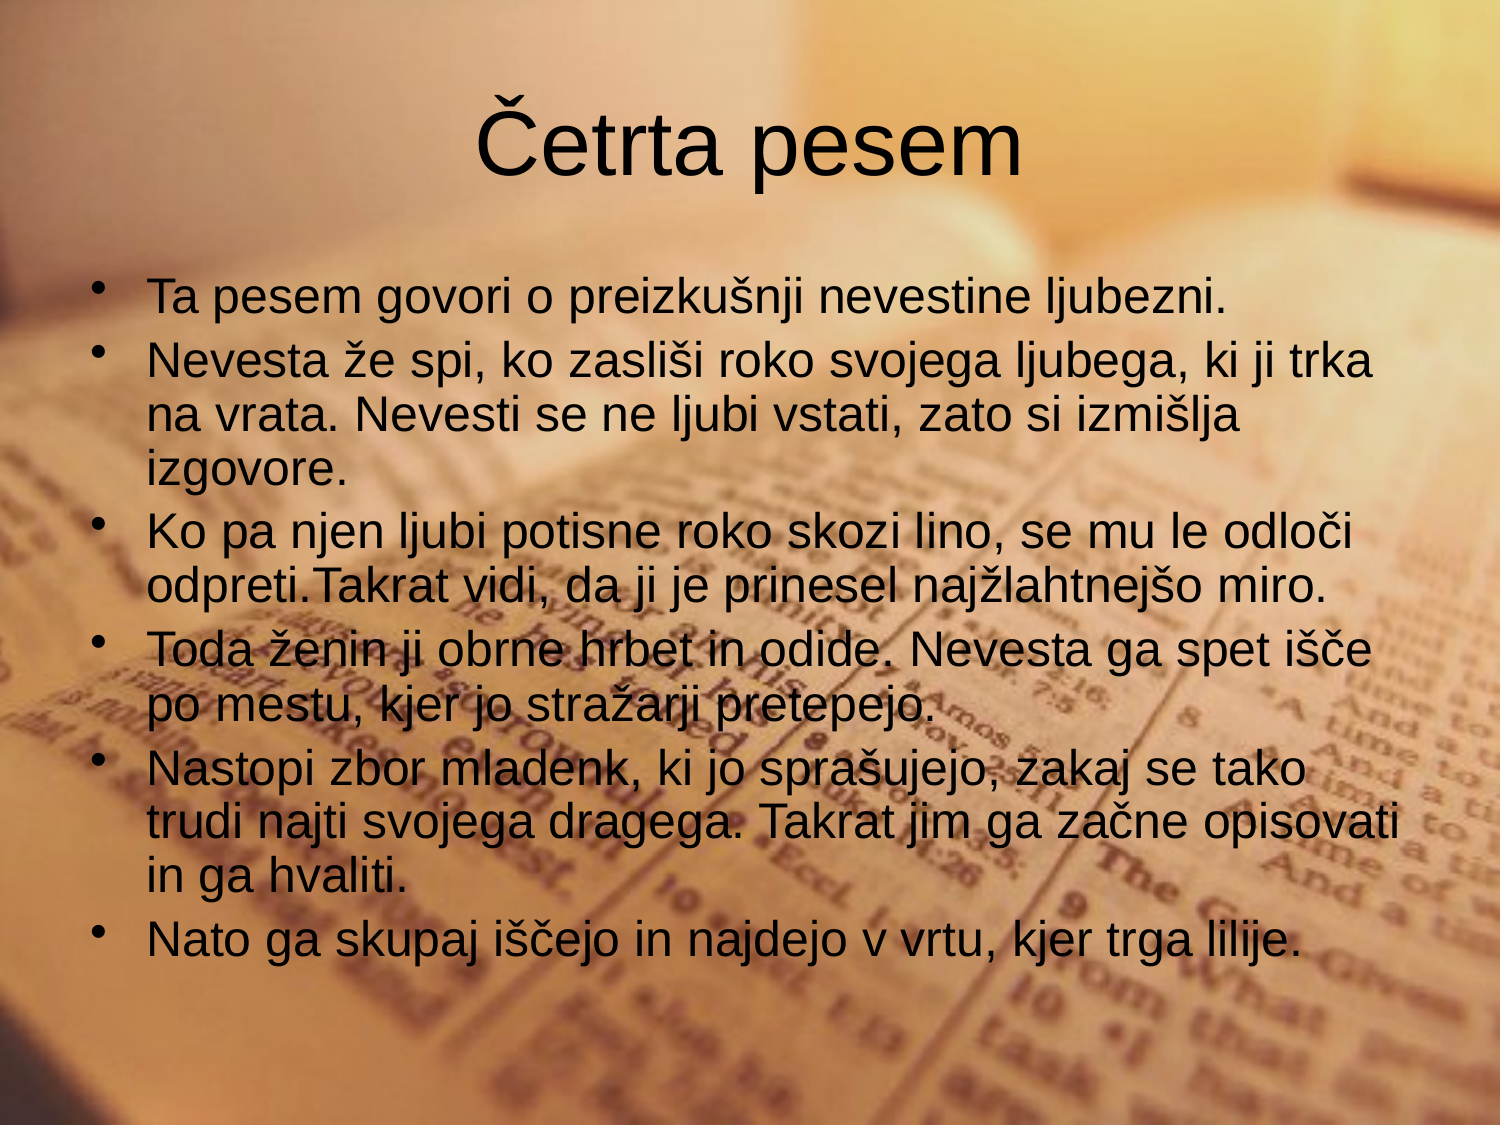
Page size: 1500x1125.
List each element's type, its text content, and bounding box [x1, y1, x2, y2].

list Ta pesem govori o preizkušnji nevestine ljubezni. Nevesta že spi, ko zasliši roko svojega ljubega, ki ji trka na vrata. Nevesti se ne ljubi vstati, zato si izmišlja izgovore. Ko pa njen ljubi potisne roko skozi lino, se mu le odloči odpreti.Takrat vidi, da ji je prinesel najžlahtnejšo miro. Toda ženin ji obrne hrbet in odide. Nevesta ga spet išče po mestu, kjer jo stražarji pretepejo. Nastopi zbor mladenk, ki jo sprašujejo, zakaj se tako trudi najti svojega dragega. Takrat jim ga začne opisovati in ga hvaliti. Nato ga skupaj iščejo in najdejo v vrtu, kjer trga lilije. [75, 262, 1425, 1005]
picture [0, 0, 1500, 1125]
title Četrta pesem [75, 45, 1425, 233]
